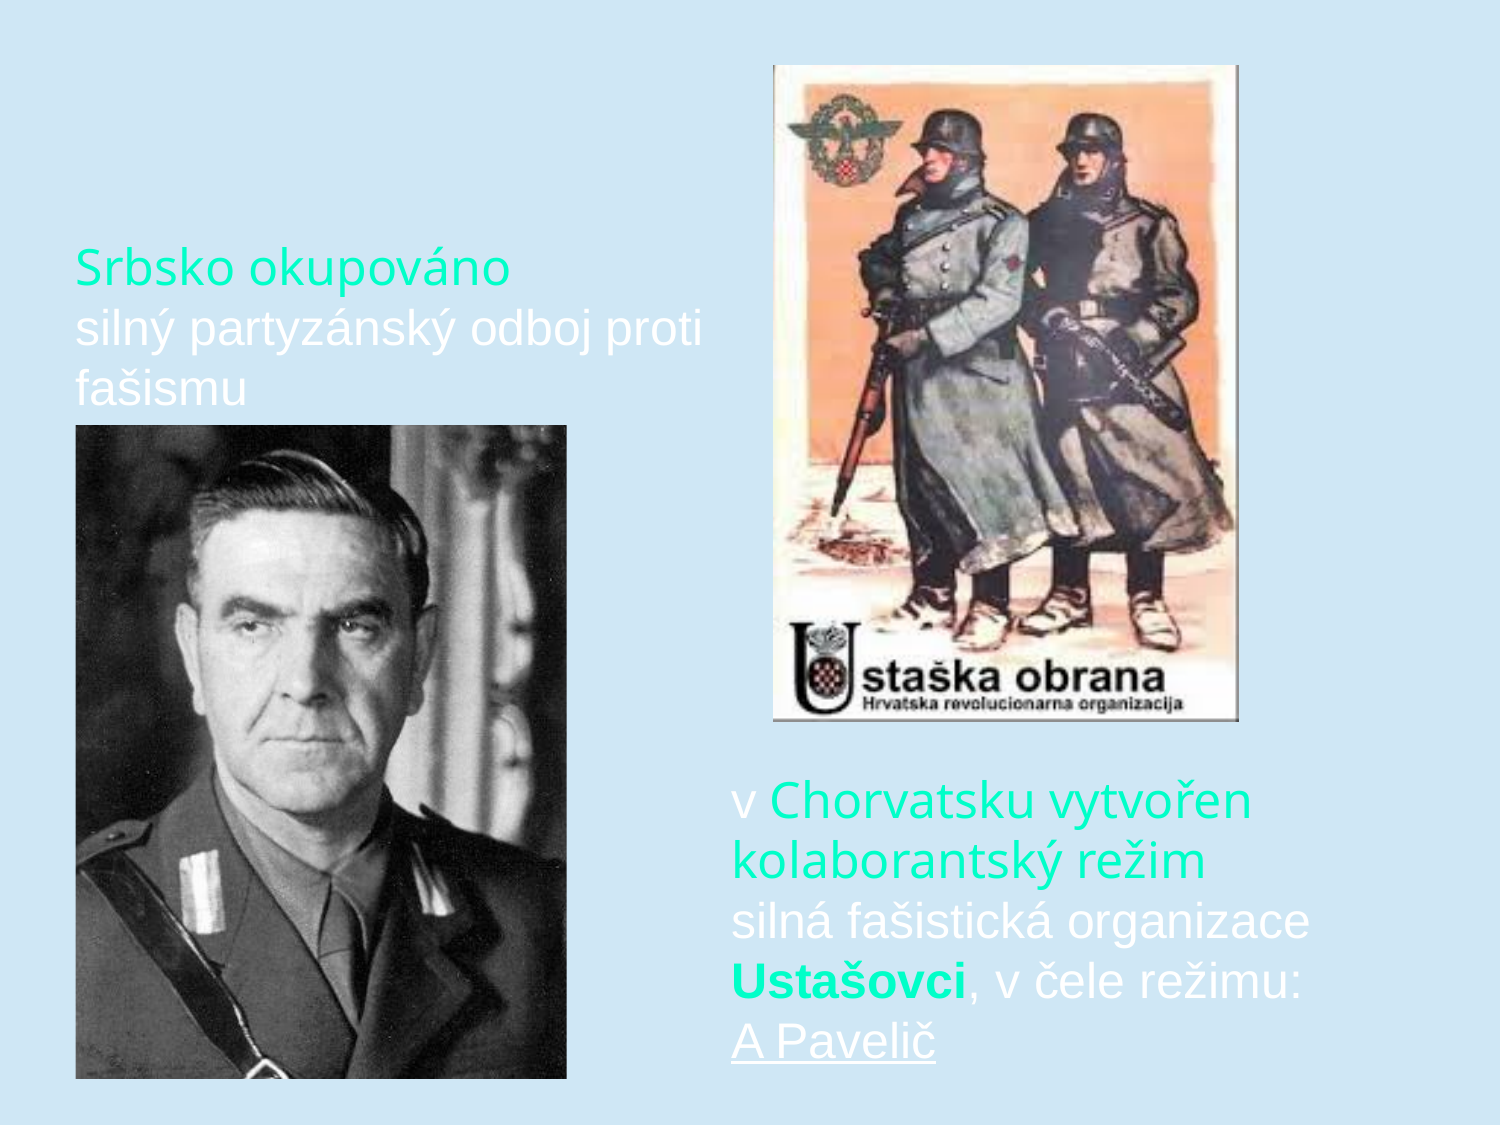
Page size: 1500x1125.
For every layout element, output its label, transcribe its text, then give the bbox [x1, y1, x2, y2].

text_box Srbsko okupováno silný partyzánský odboj proti fašismu [61, 228, 773, 424]
picture [75, 425, 567, 1079]
text_box v Chorvatsku vytvořen kolaborantský režim silná fašistická organizace Ustašovci, v čele režimu: A Pavelič [716, 760, 1467, 1076]
picture [773, 65, 1239, 723]
